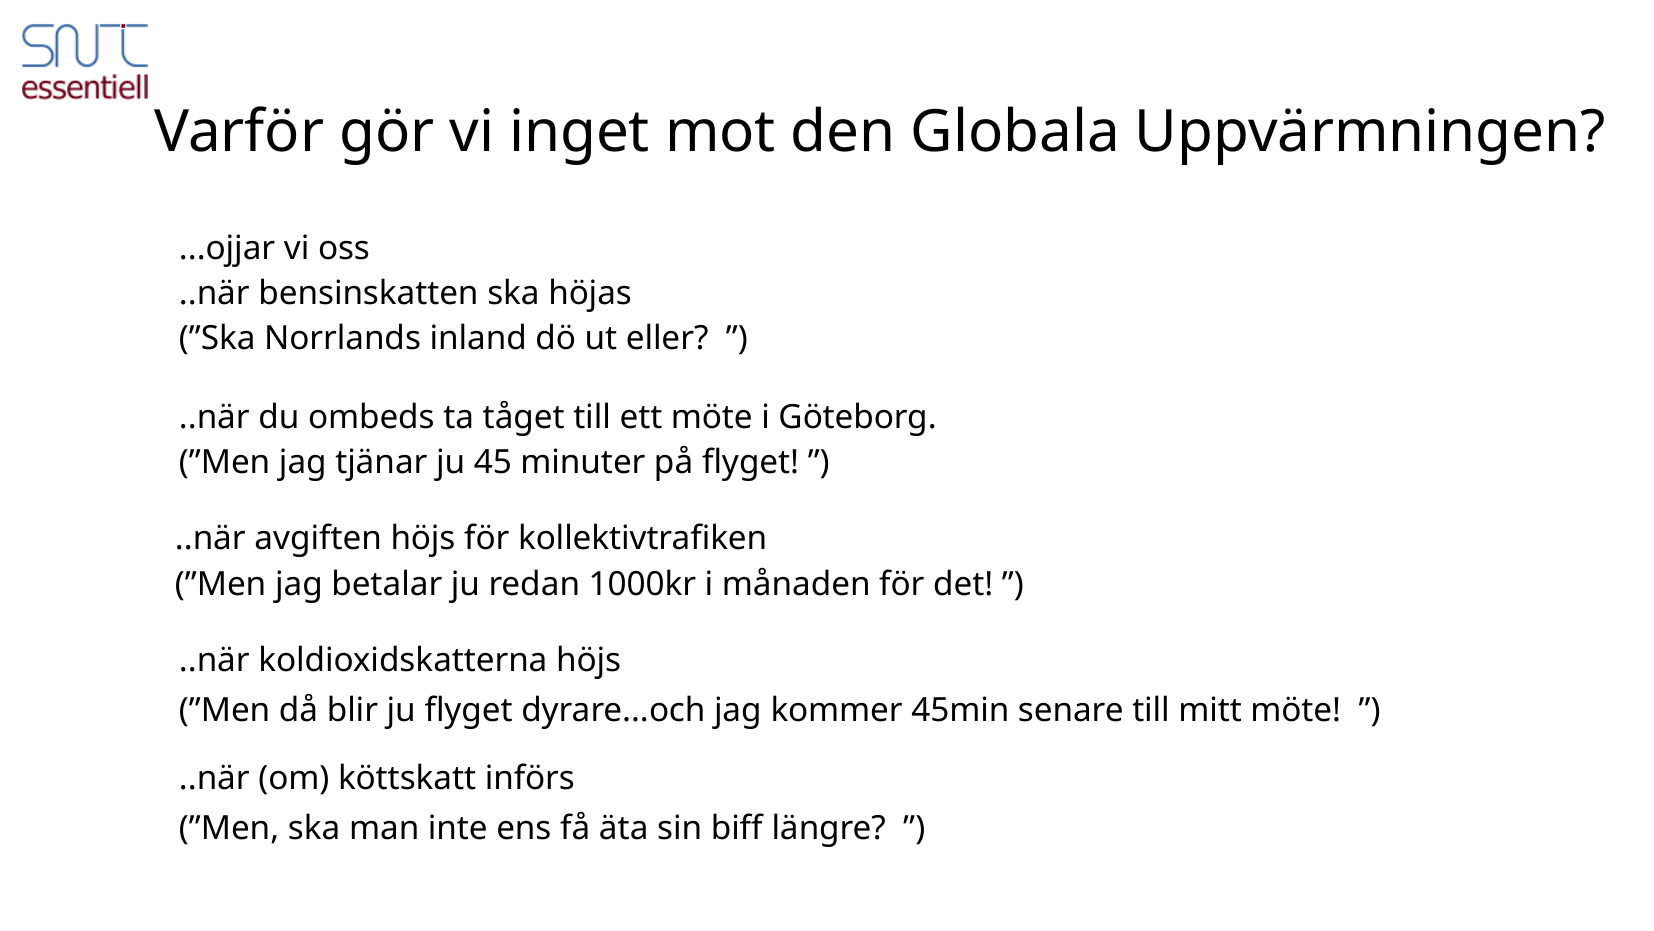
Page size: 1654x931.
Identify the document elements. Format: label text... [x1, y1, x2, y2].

text_box ..när (om) köttskatt införs (”Men, ska man inte ens få äta sin biff längre? ”) [164, 746, 1565, 857]
text_box ..när avgiften höjs för kollektivtrafiken (”Men jag betalar ju redan 1000kr i månaden för det! ”) [160, 507, 1489, 629]
text_box ..när du ombeds ta tåget till ett möte i Göteborg. (”Men jag tjänar ju 45 minuter på flyget! ”) [164, 385, 1582, 508]
title Varför gör vi inget mot den Globala Uppvärmningen? [135, 51, 1625, 207]
picture [22, 0, 148, 125]
text_box ...ojjar vi oss ..när bensinskatten ska höjas (”Ska Norrlands inland dö ut eller? ”) [164, 216, 1493, 364]
text_box ..när koldioxidskatterna höjs (”Men då blir ju flyget dyrare...och jag kommer 45min senare till mitt möte! ”) [164, 628, 1565, 739]
